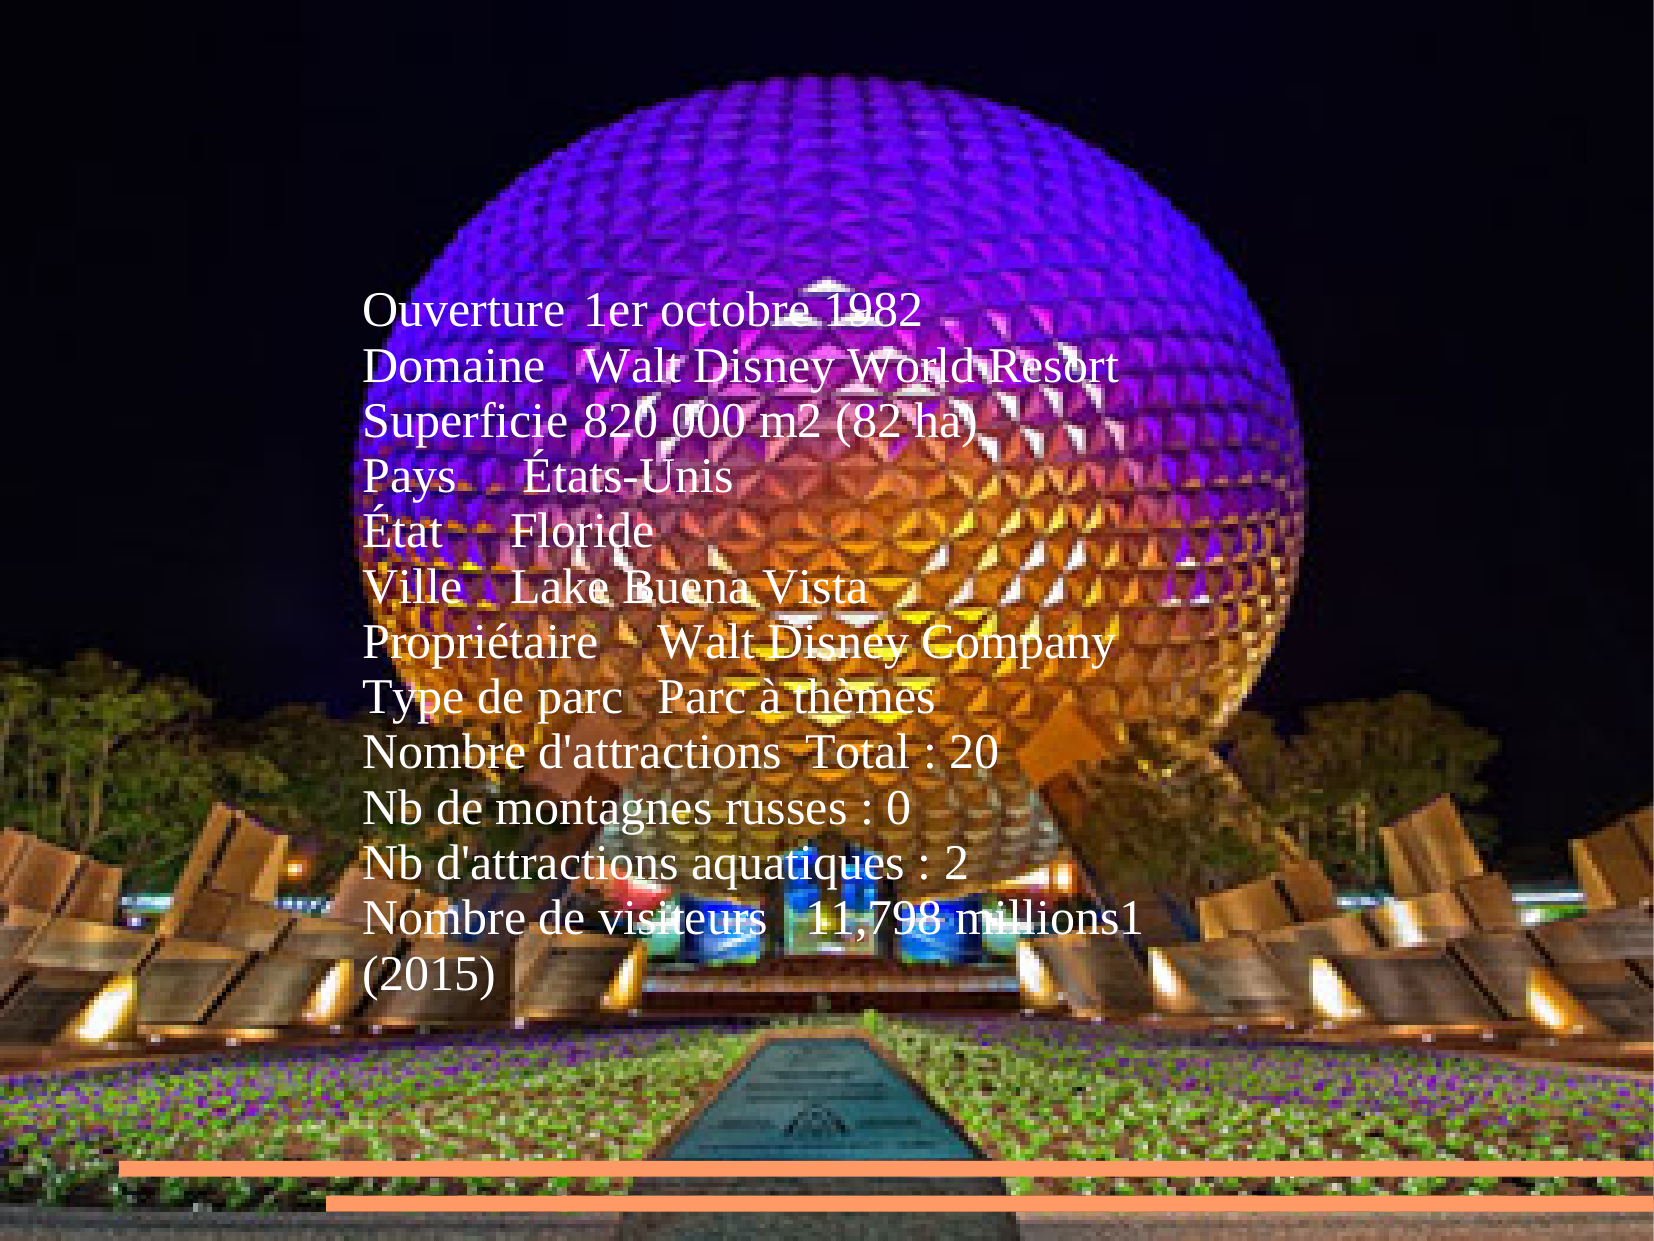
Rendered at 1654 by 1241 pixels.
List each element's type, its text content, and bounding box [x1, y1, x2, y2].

text_box Ouverture 1er octobre 1982 Domaine Walt Disney World Resort Superficie 820 000 m2 (82 ha) Pays États-Unis État Floride Ville Lake Buena Vista Propriétaire Walt Disney Company Type de parc Parc à thèmes Nombre d'attractions Total : 20 Nb de montagnes russes : 0 Nb d'attractions aquatiques : 2 Nombre de visiteurs 11,798 millions1 (2015) [362, 282, 1291, 958]
picture [0, 0, 1654, 1241]
